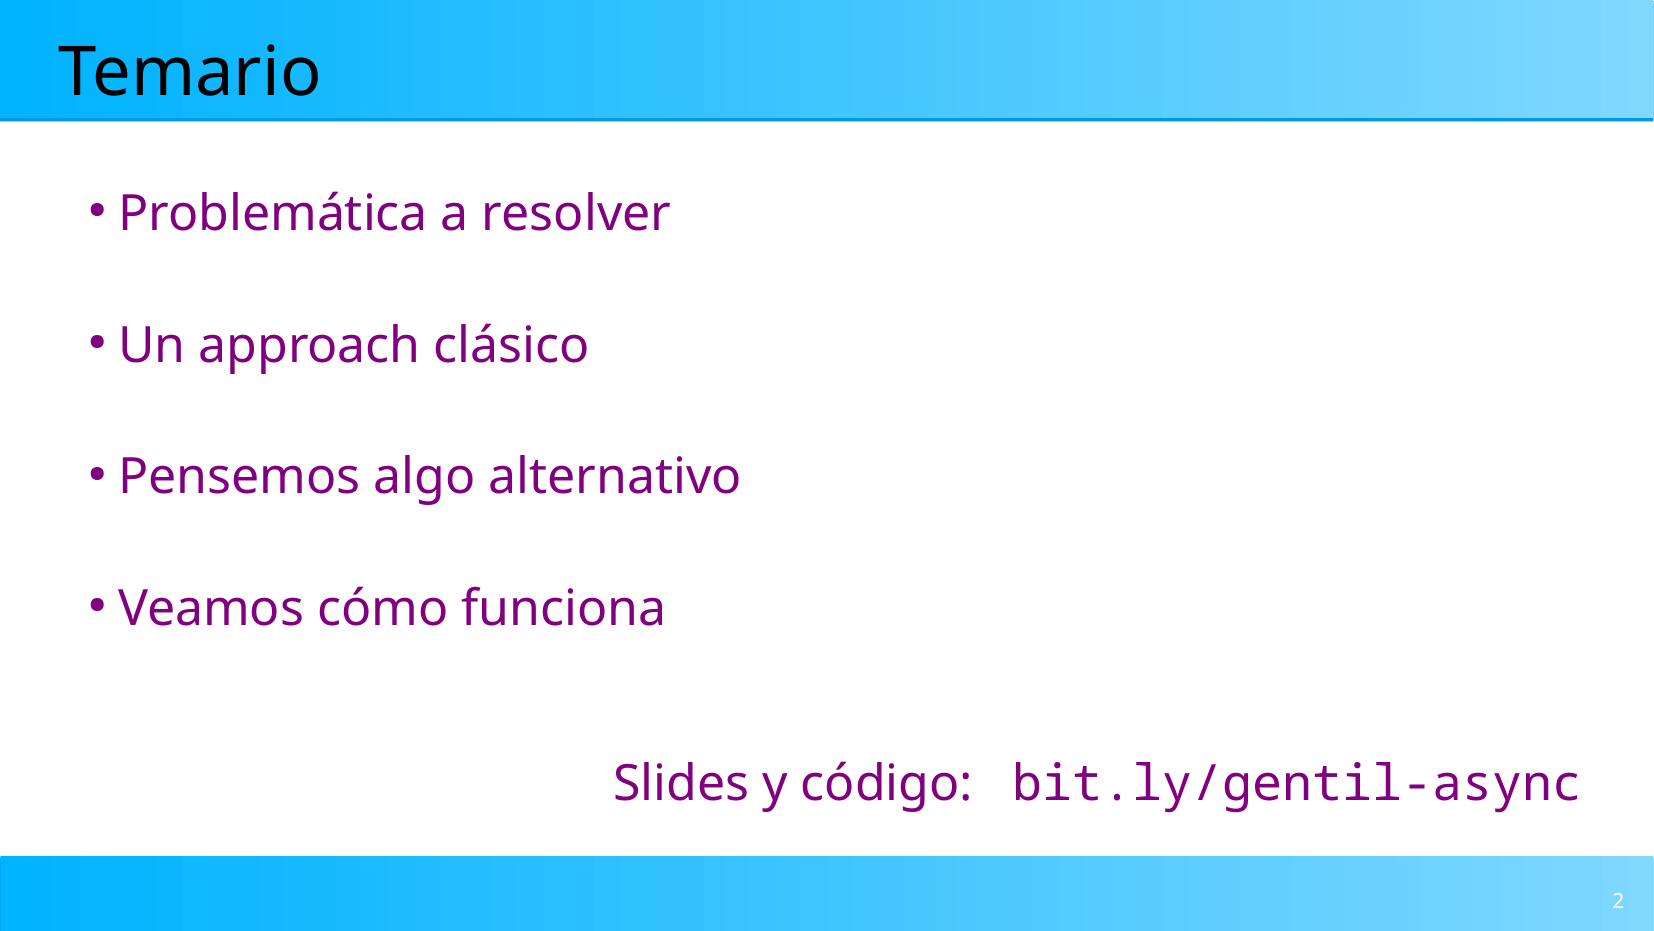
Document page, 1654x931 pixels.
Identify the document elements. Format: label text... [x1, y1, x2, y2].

title Temario [59, 29, 1595, 108]
text_box Slides y código: bit.ly/gentil-async [342, 747, 1583, 916]
list Problemática a resolver Un approach clásico Pensemos algo alternativo Veamos cómo funciona [59, 177, 1595, 768]
